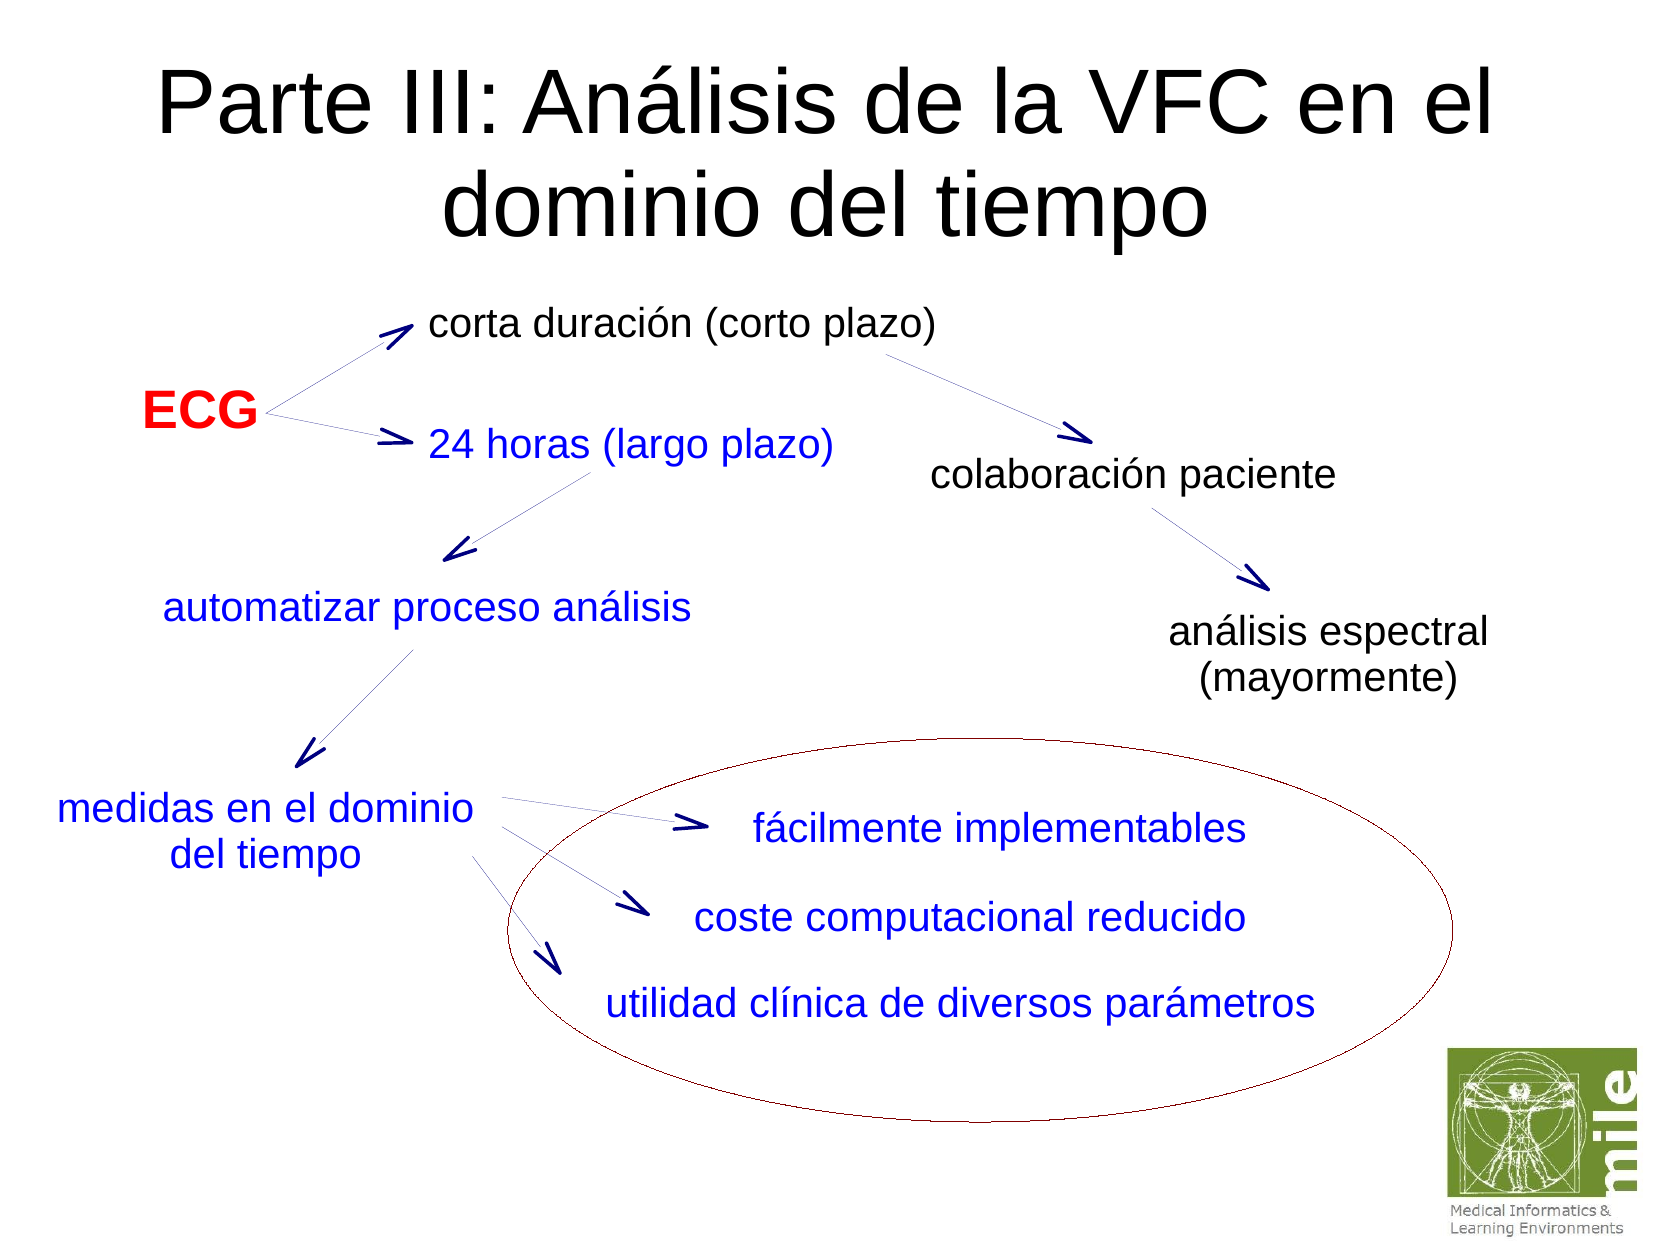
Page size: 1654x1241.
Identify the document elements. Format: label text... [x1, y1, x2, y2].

text_box medidas en el dominio del tiempo [29, 777, 502, 886]
text_box [507, 738, 1453, 1123]
picture [1440, 1033, 1654, 1241]
title Parte III: Análisis de la VFC en el dominio del tiempo [82, 50, 1571, 256]
text_box ECG [112, 372, 290, 449]
text_box colaboración paciente [915, 442, 1506, 505]
text_box 24 horas (largo plazo) [413, 413, 1004, 475]
text_box automatizar proceso análisis [147, 576, 739, 638]
text_box análisis espectral (mayormente) [1033, 600, 1625, 709]
text_box corta duración (corto plazo) [413, 292, 1004, 355]
